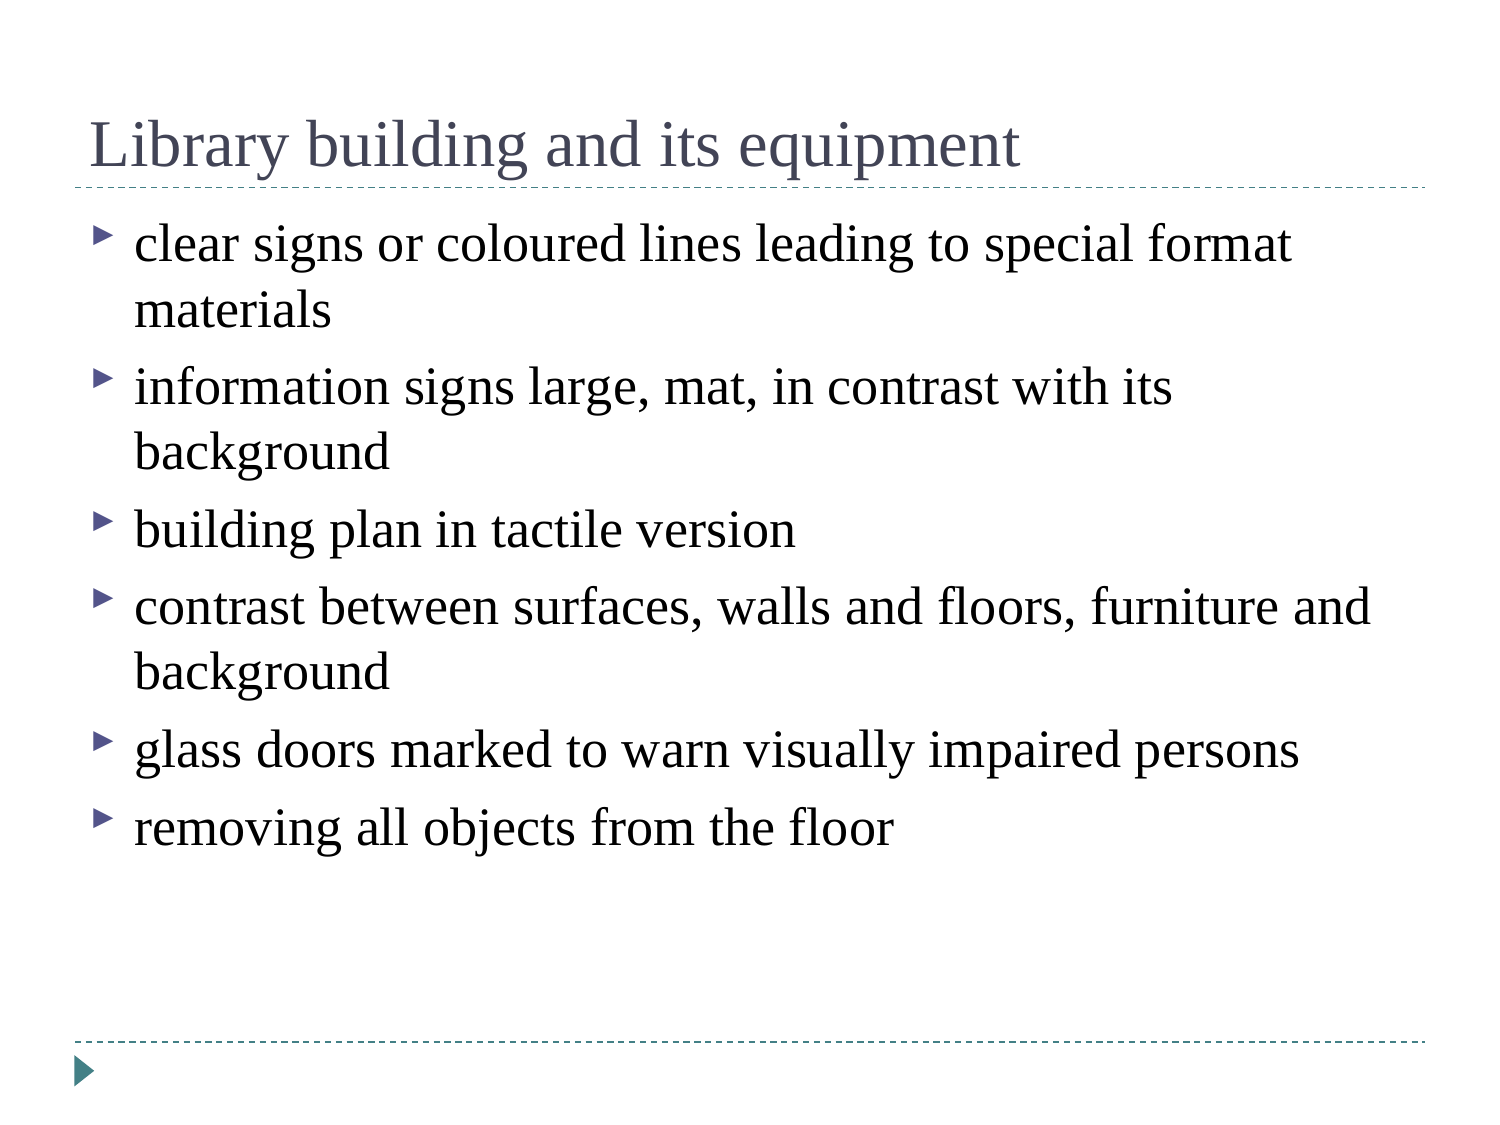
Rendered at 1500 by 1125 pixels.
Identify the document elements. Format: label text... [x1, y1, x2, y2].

title Library building and its equipment [75, 24, 1426, 188]
list clear signs or coloured lines leading to special format materials information signs large, mat, in contrast with its background building plan in tactile version contrast between surfaces, walls and floors, furniture and background glass doors marked to warn visually impaired persons removing all objects from the floor [75, 200, 1426, 1010]
